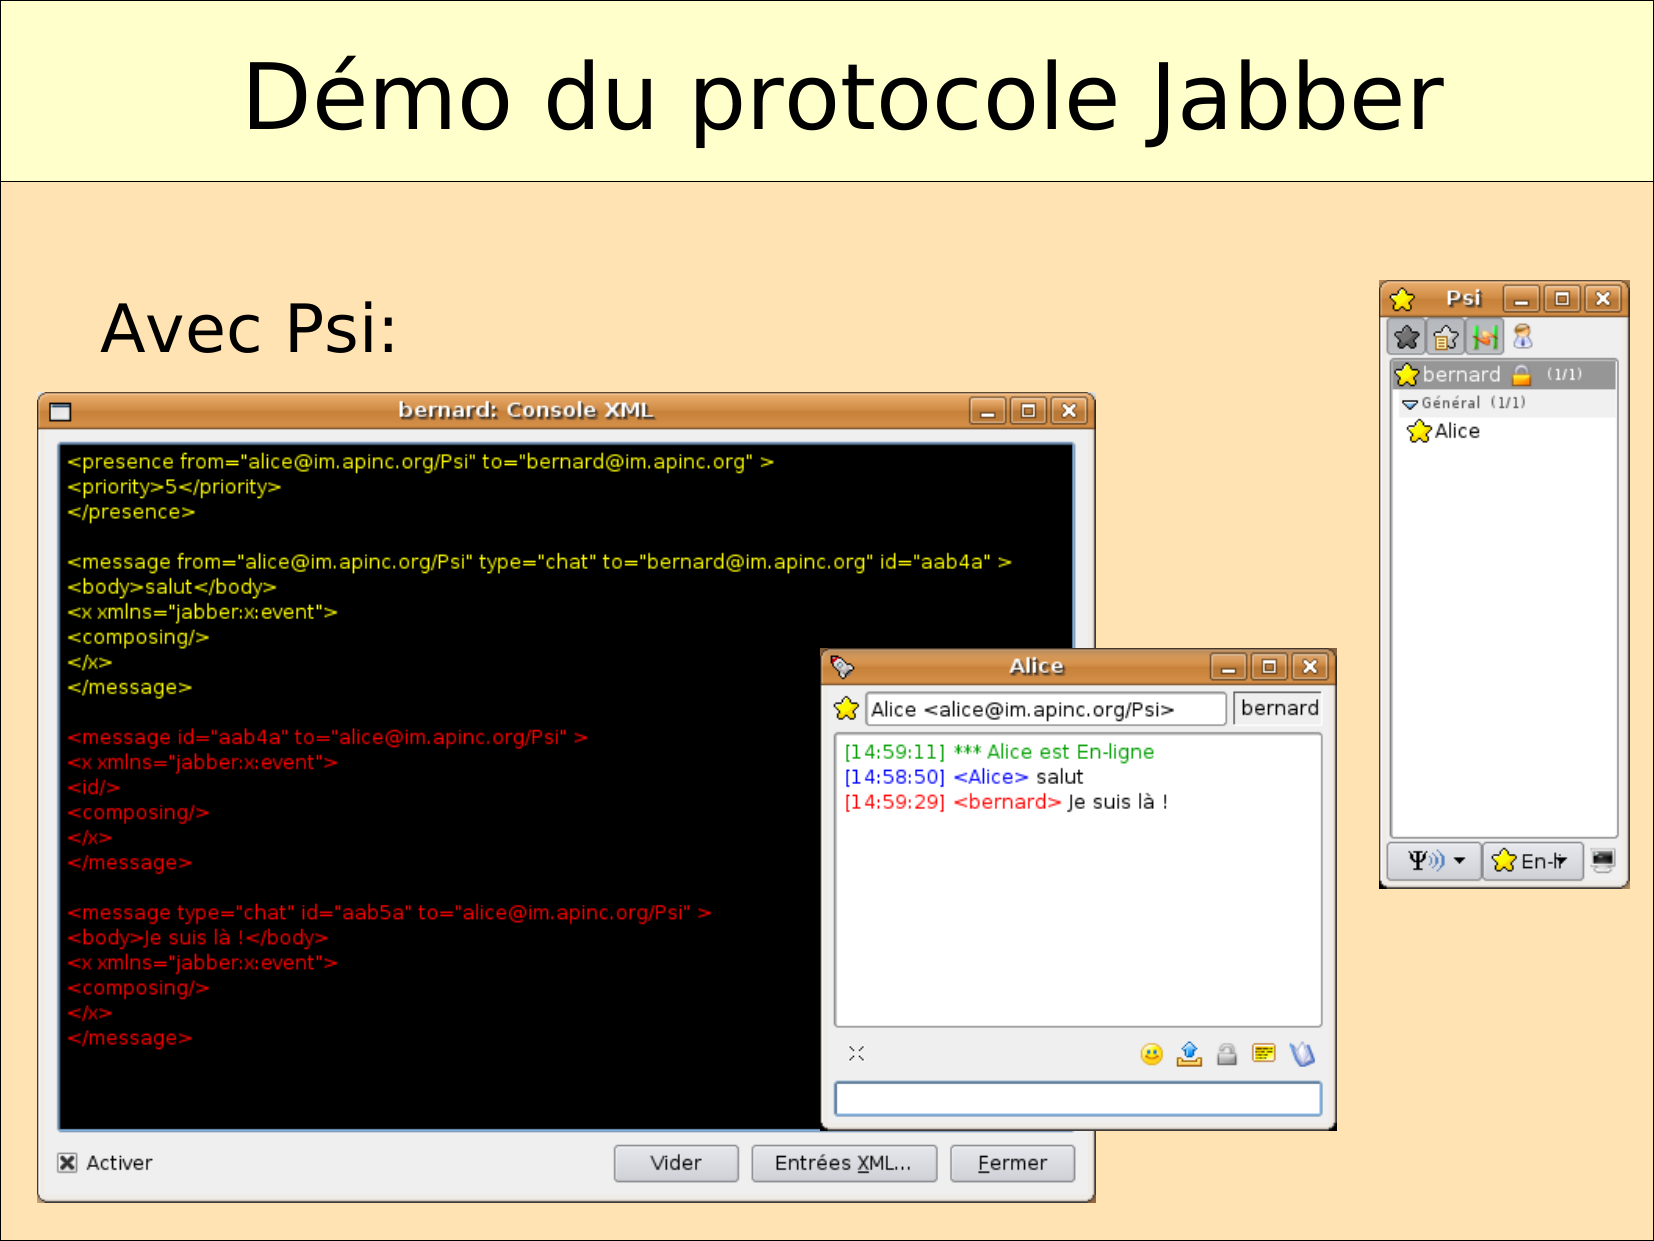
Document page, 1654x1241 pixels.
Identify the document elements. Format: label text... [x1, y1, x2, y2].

picture [1379, 280, 1630, 889]
list Avec Psi: [82, 290, 1571, 1094]
title Démo du protocole Jabber [135, 43, 1552, 151]
picture [37, 392, 1337, 1203]
